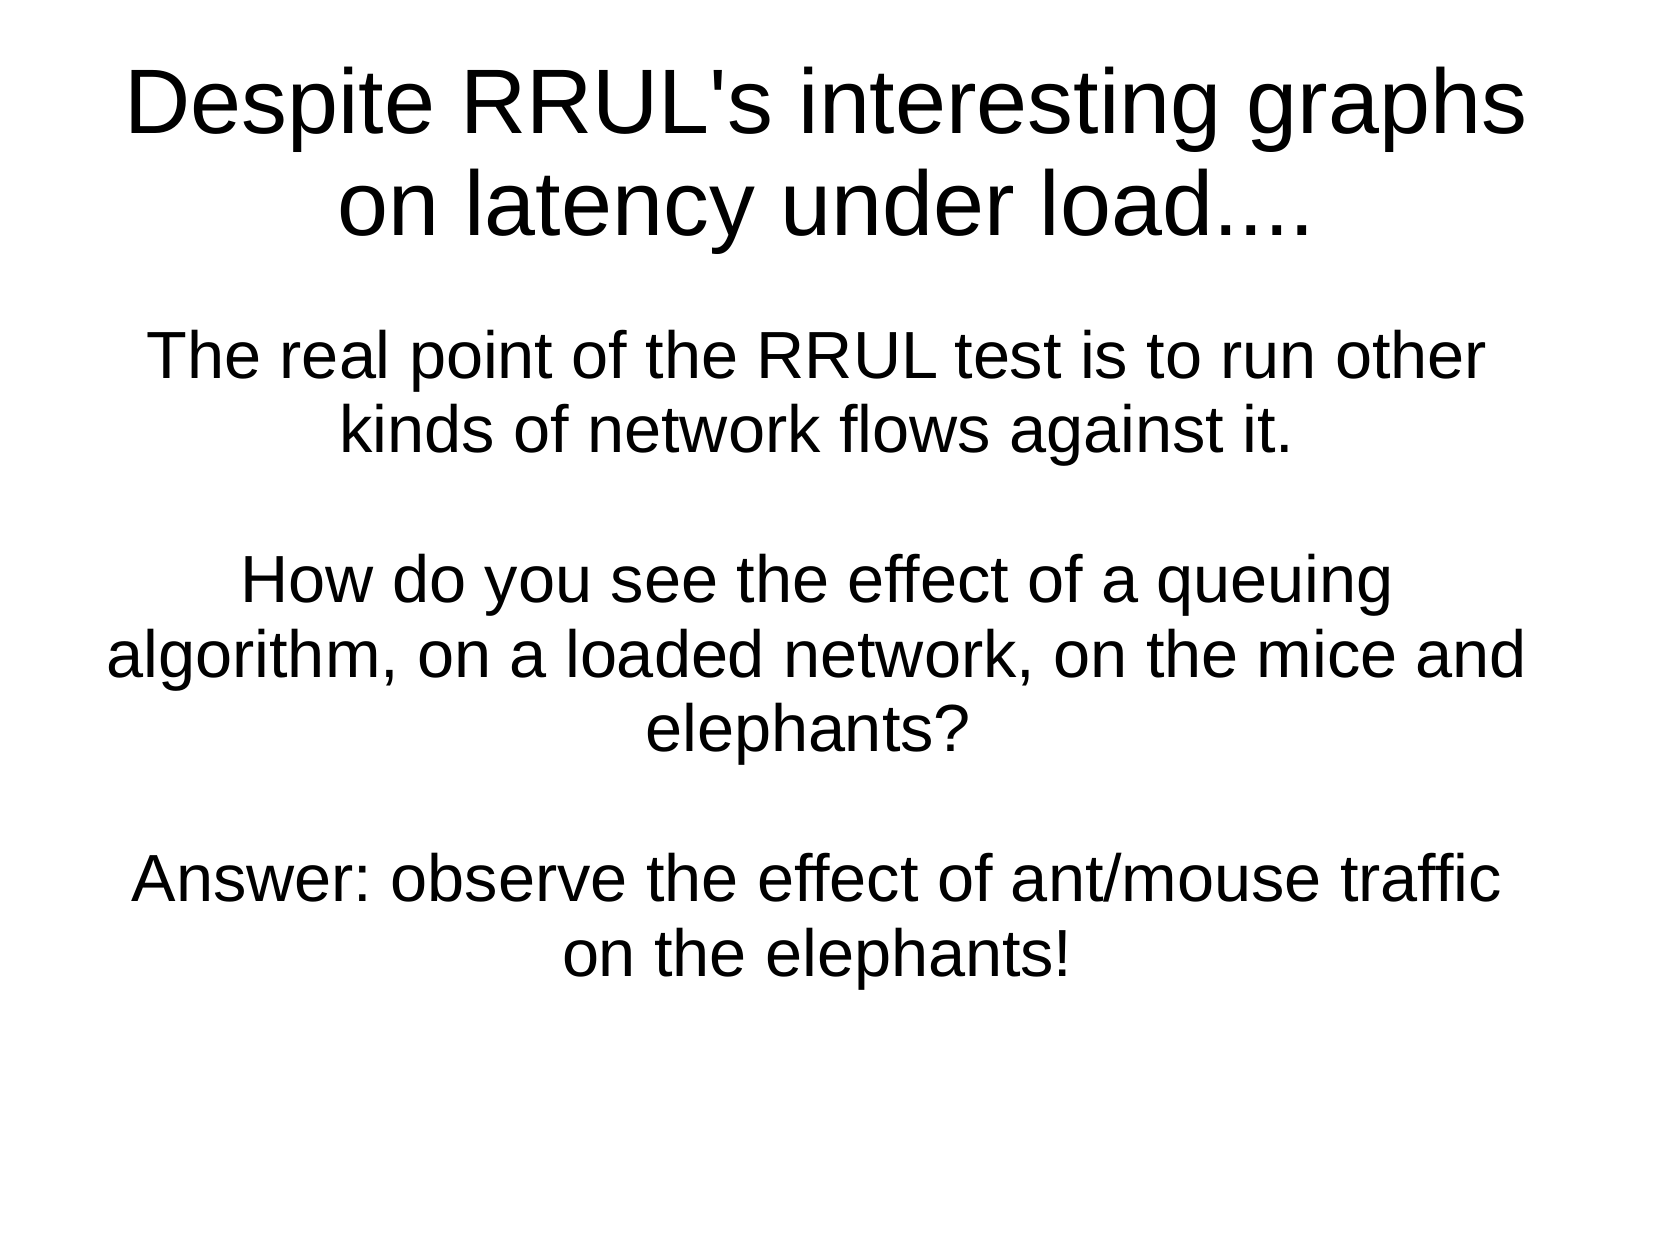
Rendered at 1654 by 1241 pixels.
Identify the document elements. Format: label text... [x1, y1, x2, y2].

title Despite RRUL's interesting graphs on latency under load.... [82, 49, 1571, 257]
subtitle The real point of the RRUL test is to run other kinds of network flows against it. How do you see the effect of a queuing algorithm, on a loaded network, on the mice and elephants? Answer: observe the effect of ant/mouse traffic on the elephants! [90, 317, 1546, 1141]
